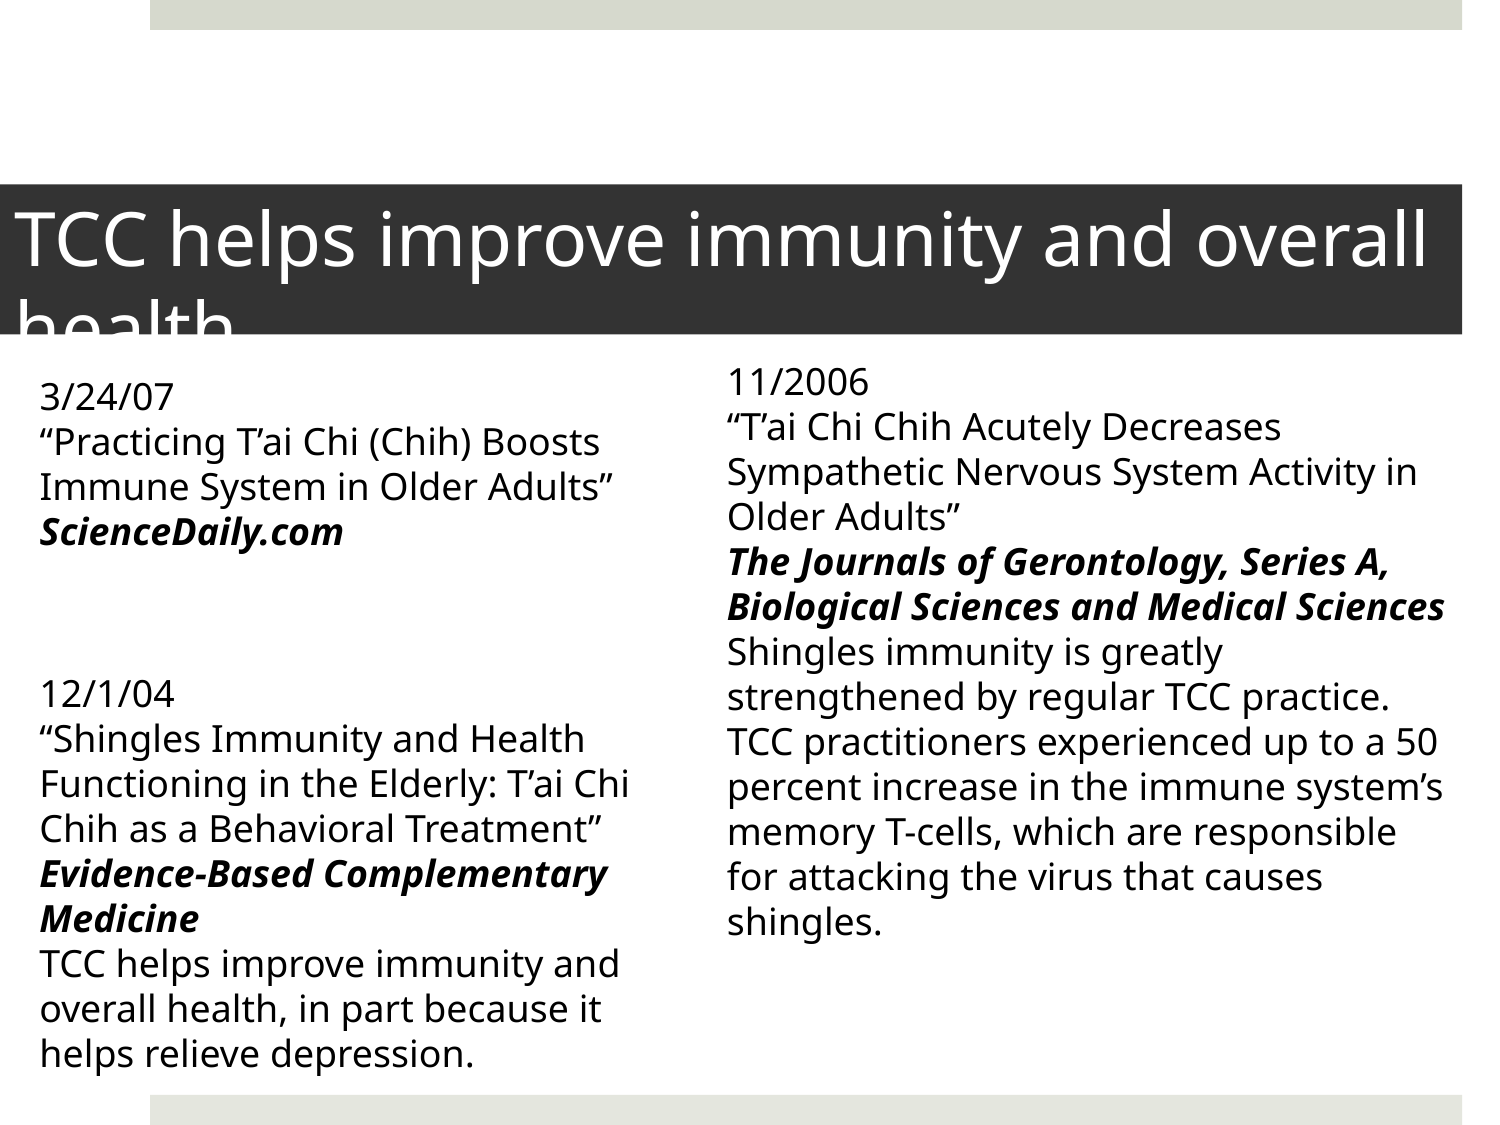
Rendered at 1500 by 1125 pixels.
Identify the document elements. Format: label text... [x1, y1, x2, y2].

title TCC helps improve immunity and overall health [0, 184, 1463, 335]
text_box 12/1/04 “Shingles Immunity and Health Functioning in the Elderly: T’ai Chi Chih as a Behavioral Treatment” Evidence-Based Complementary Medicine TCC helps improve immunity and overall health, in part because it helps relieve depression. [24, 662, 713, 1125]
text_box 11/2006 “T’ai Chi Chih Acutely Decreases Sympathetic Nervous System Activity in Older Adults” The Journals of Gerontology, Series A, Biological Sciences and Medical Sciences Shingles immunity is greatly strengthened by regular TCC practice. TCC practitioners experienced up to a 50 percent increase in the immune system’s memory T-cells, which are responsible for attacking the virus that causes shingles. [712, 350, 1463, 951]
text_box 3/24/07 “Practicing T’ai Chi (Chih) Boosts Immune System in Older Adults” ScienceDaily.com [24, 365, 663, 561]
